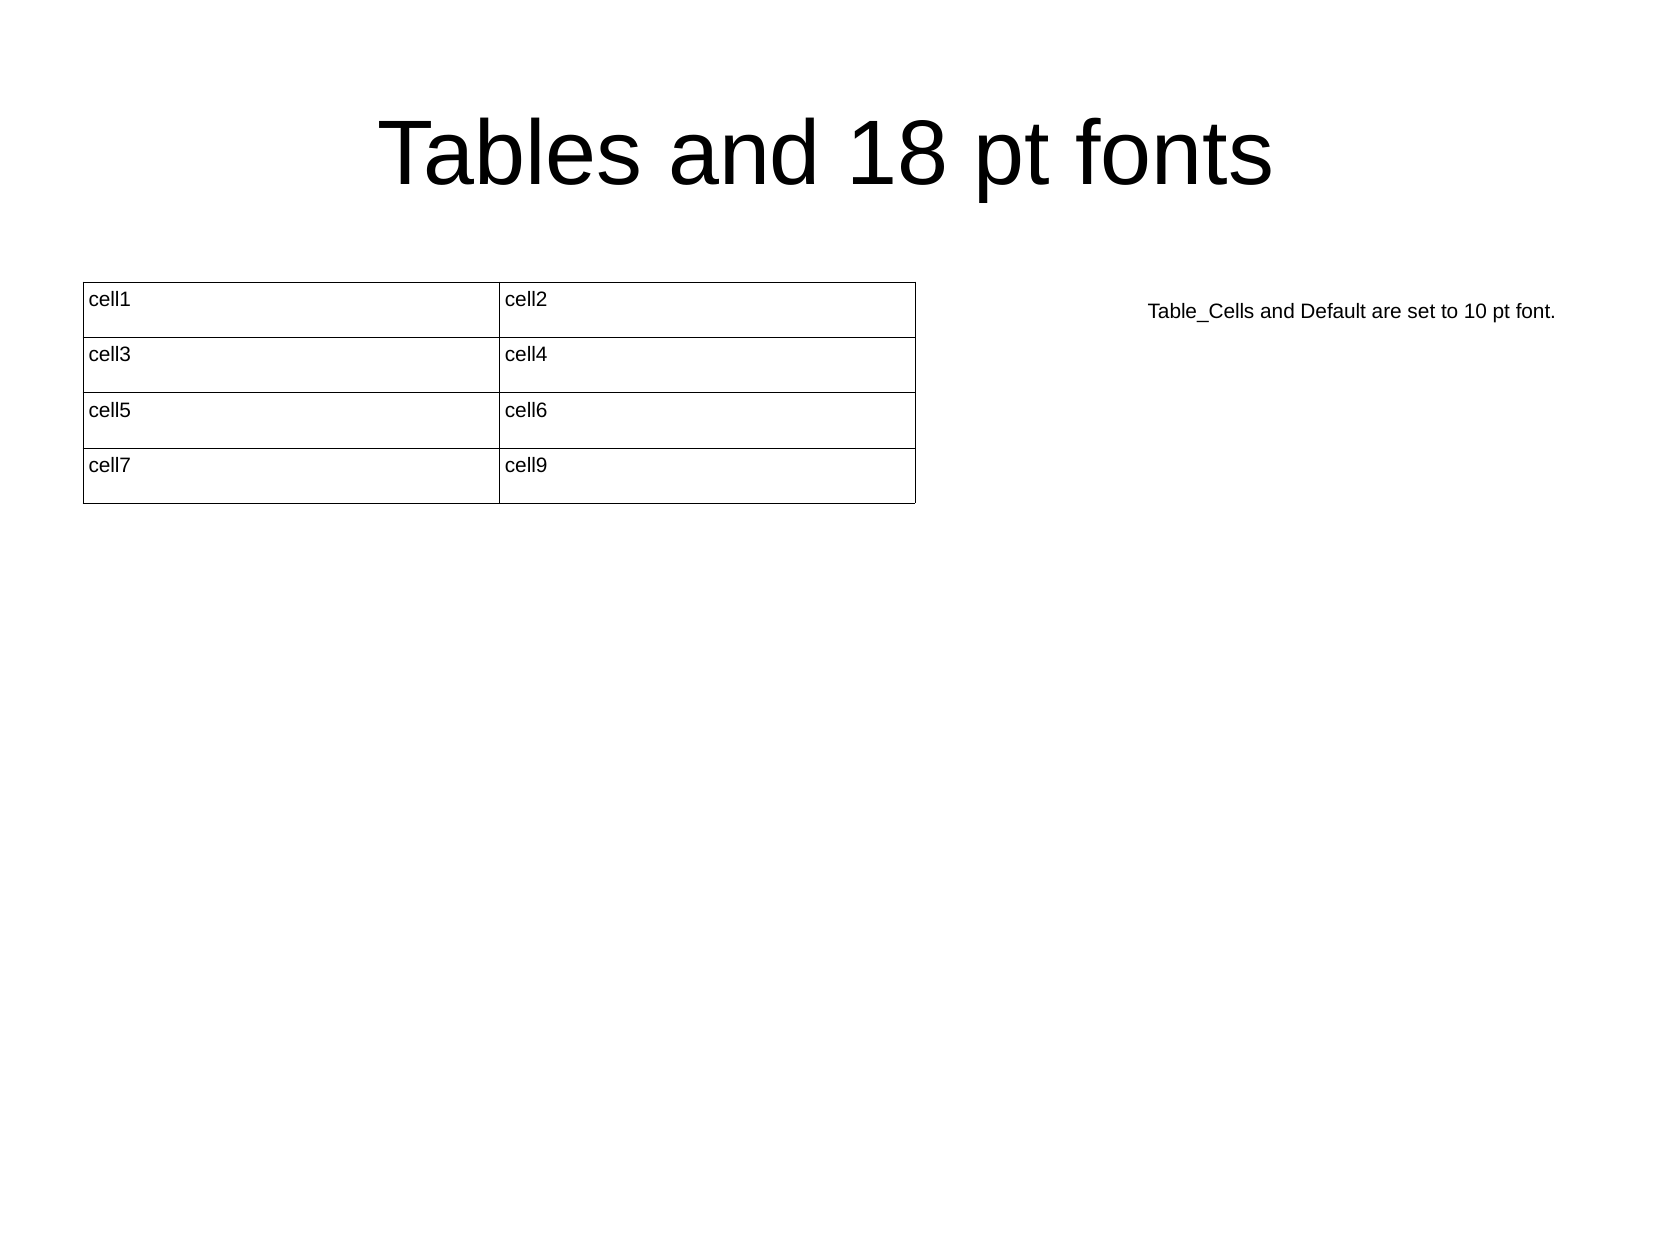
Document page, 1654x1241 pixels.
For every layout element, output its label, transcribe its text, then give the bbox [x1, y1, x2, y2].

table_cell cell5 [84, 393, 499, 448]
title Tables and 18 pt fonts [82, 49, 1571, 257]
table_cell cell9 [500, 449, 915, 503]
table_header cell1 [84, 283, 499, 337]
text_box Table_Cells and Default are set to 10 pt font. [1132, 292, 1571, 331]
table_cell cell4 [500, 338, 915, 392]
table_header cell2 [500, 283, 915, 337]
table_cell cell6 [500, 393, 915, 448]
table_cell cell7 [84, 449, 499, 503]
table_cell cell3 [84, 338, 499, 392]
